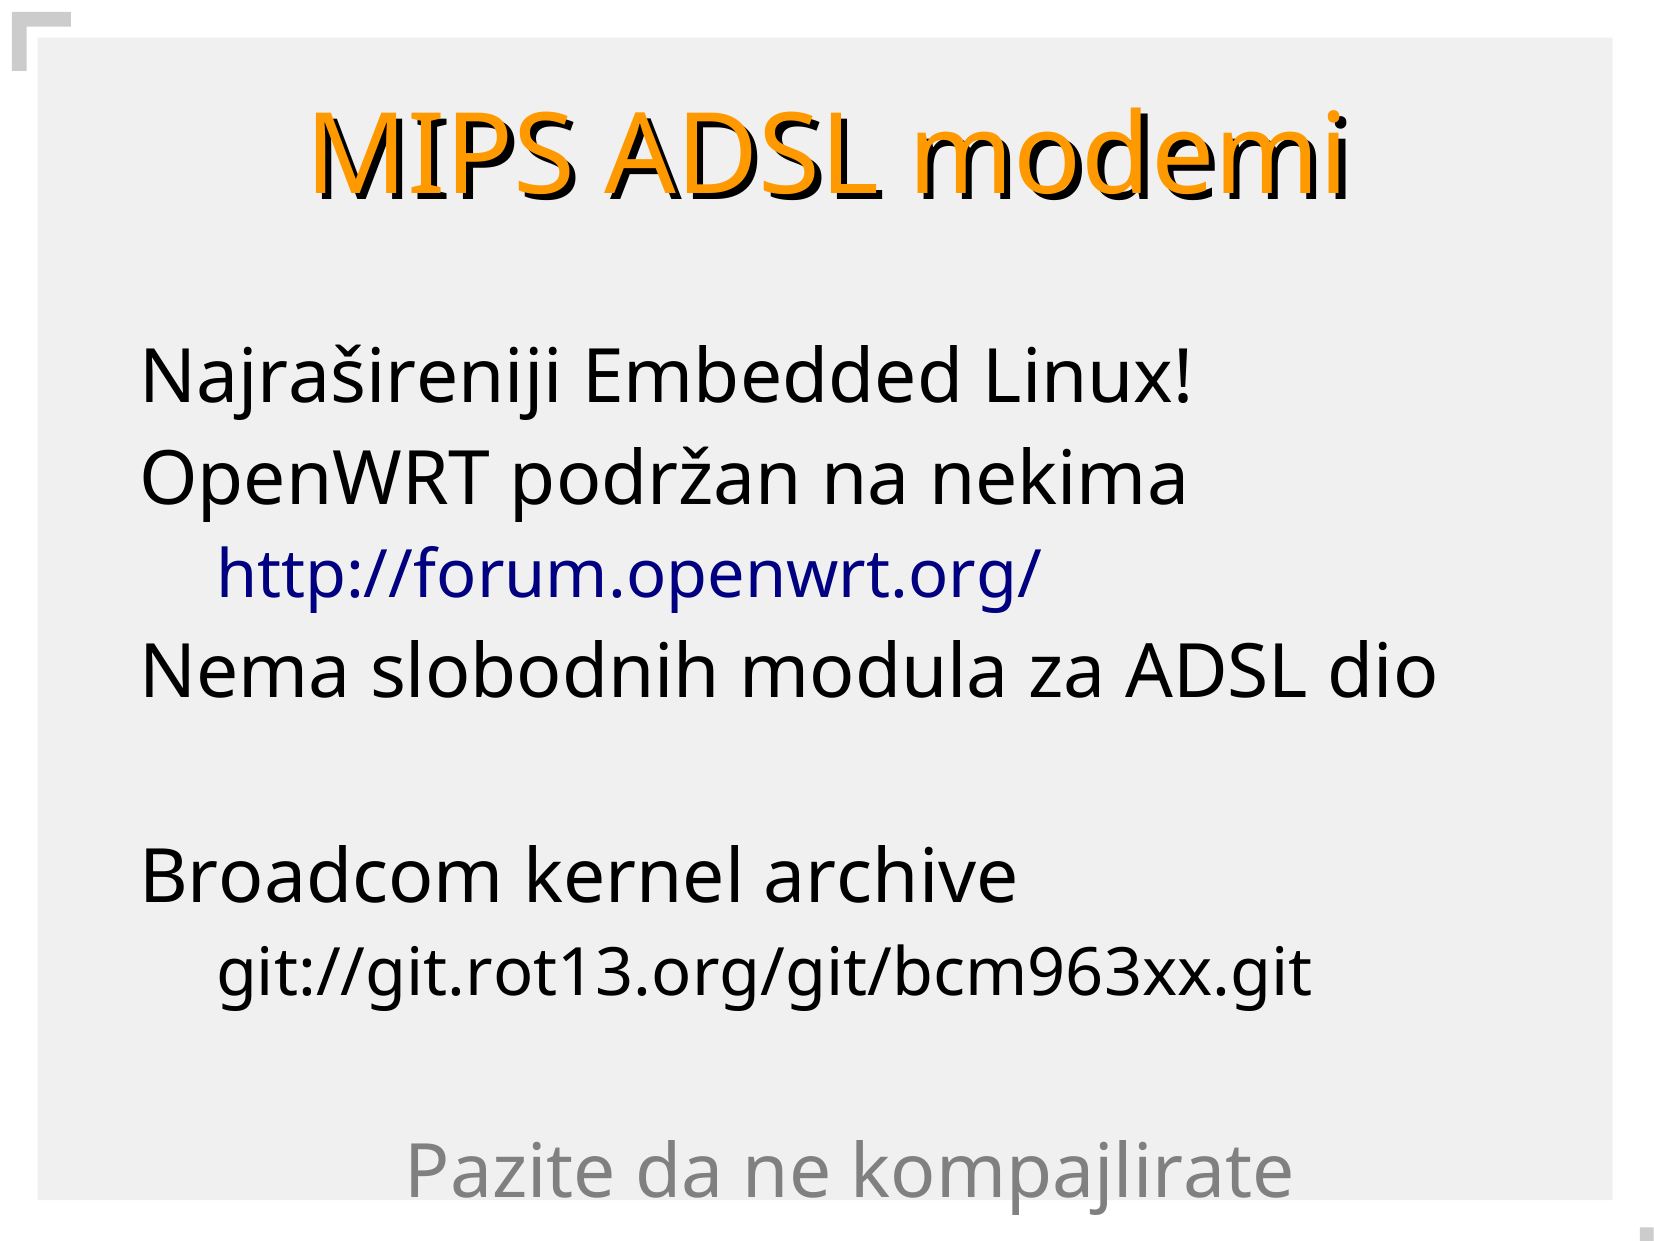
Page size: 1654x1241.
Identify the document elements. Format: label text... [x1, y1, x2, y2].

title MIPS ADSL modemi [121, 46, 1534, 254]
list Najrašireniji Embedded Linux! OpenWRT podržan na nekima http://forum.openwrt.org/ Nema slobodnih modula za ADSL dio Broadcom kernel archive git://git.rot13.org/git/bcm963xx.git Pazite da ne kompajlirate krivi image za vaš router! :-) [121, 322, 1561, 1151]
